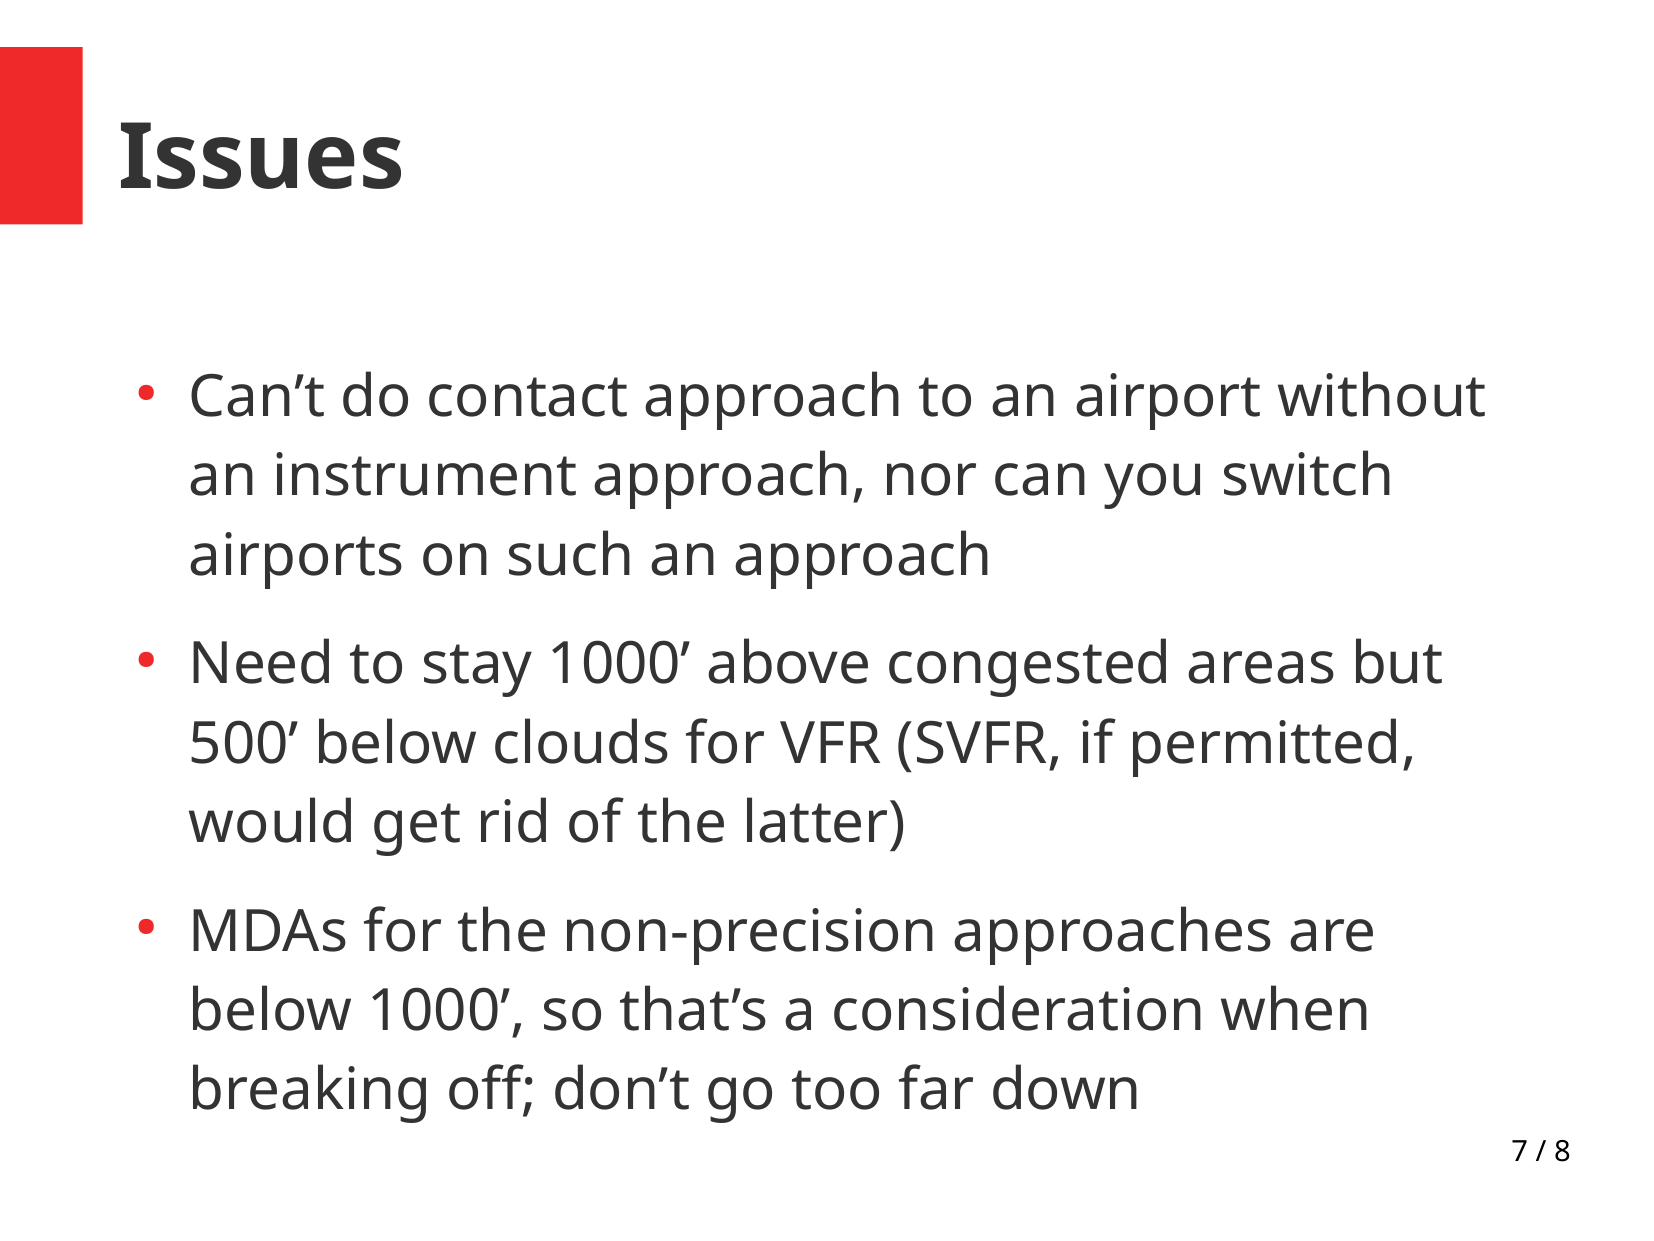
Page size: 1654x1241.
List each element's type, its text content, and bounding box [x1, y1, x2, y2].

title Issues [118, 49, 1571, 257]
list Can’t do contact approach to an airport without an instrument approach, nor can you switch airports on such an approach Need to stay 1000’ above congested areas but 500’ below clouds for VFR (SVFR, if permitted, would get rid of the latter) MDAs for the non-precision approaches are below 1000’, so that’s a consideration when breaking off; don’t go too far down [118, 354, 1536, 1074]
